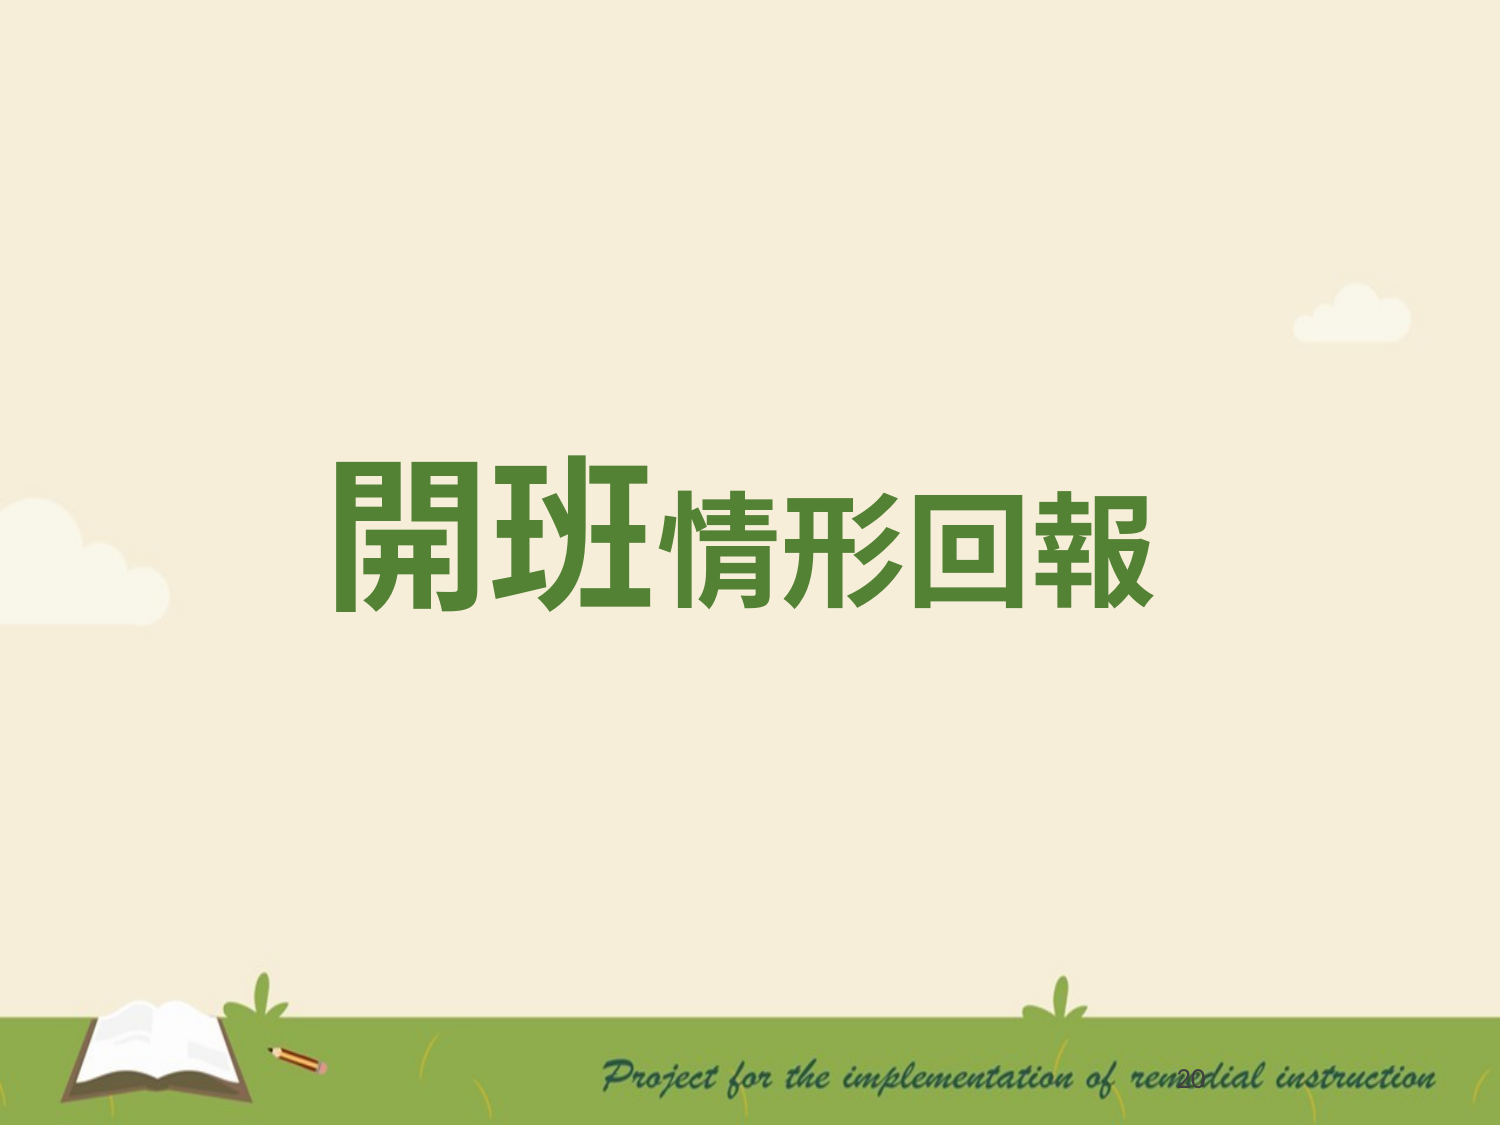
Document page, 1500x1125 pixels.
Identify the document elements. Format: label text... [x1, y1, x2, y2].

title 開班情形回報 [64, 361, 1415, 727]
text_box [1161, 1046, 1499, 1107]
